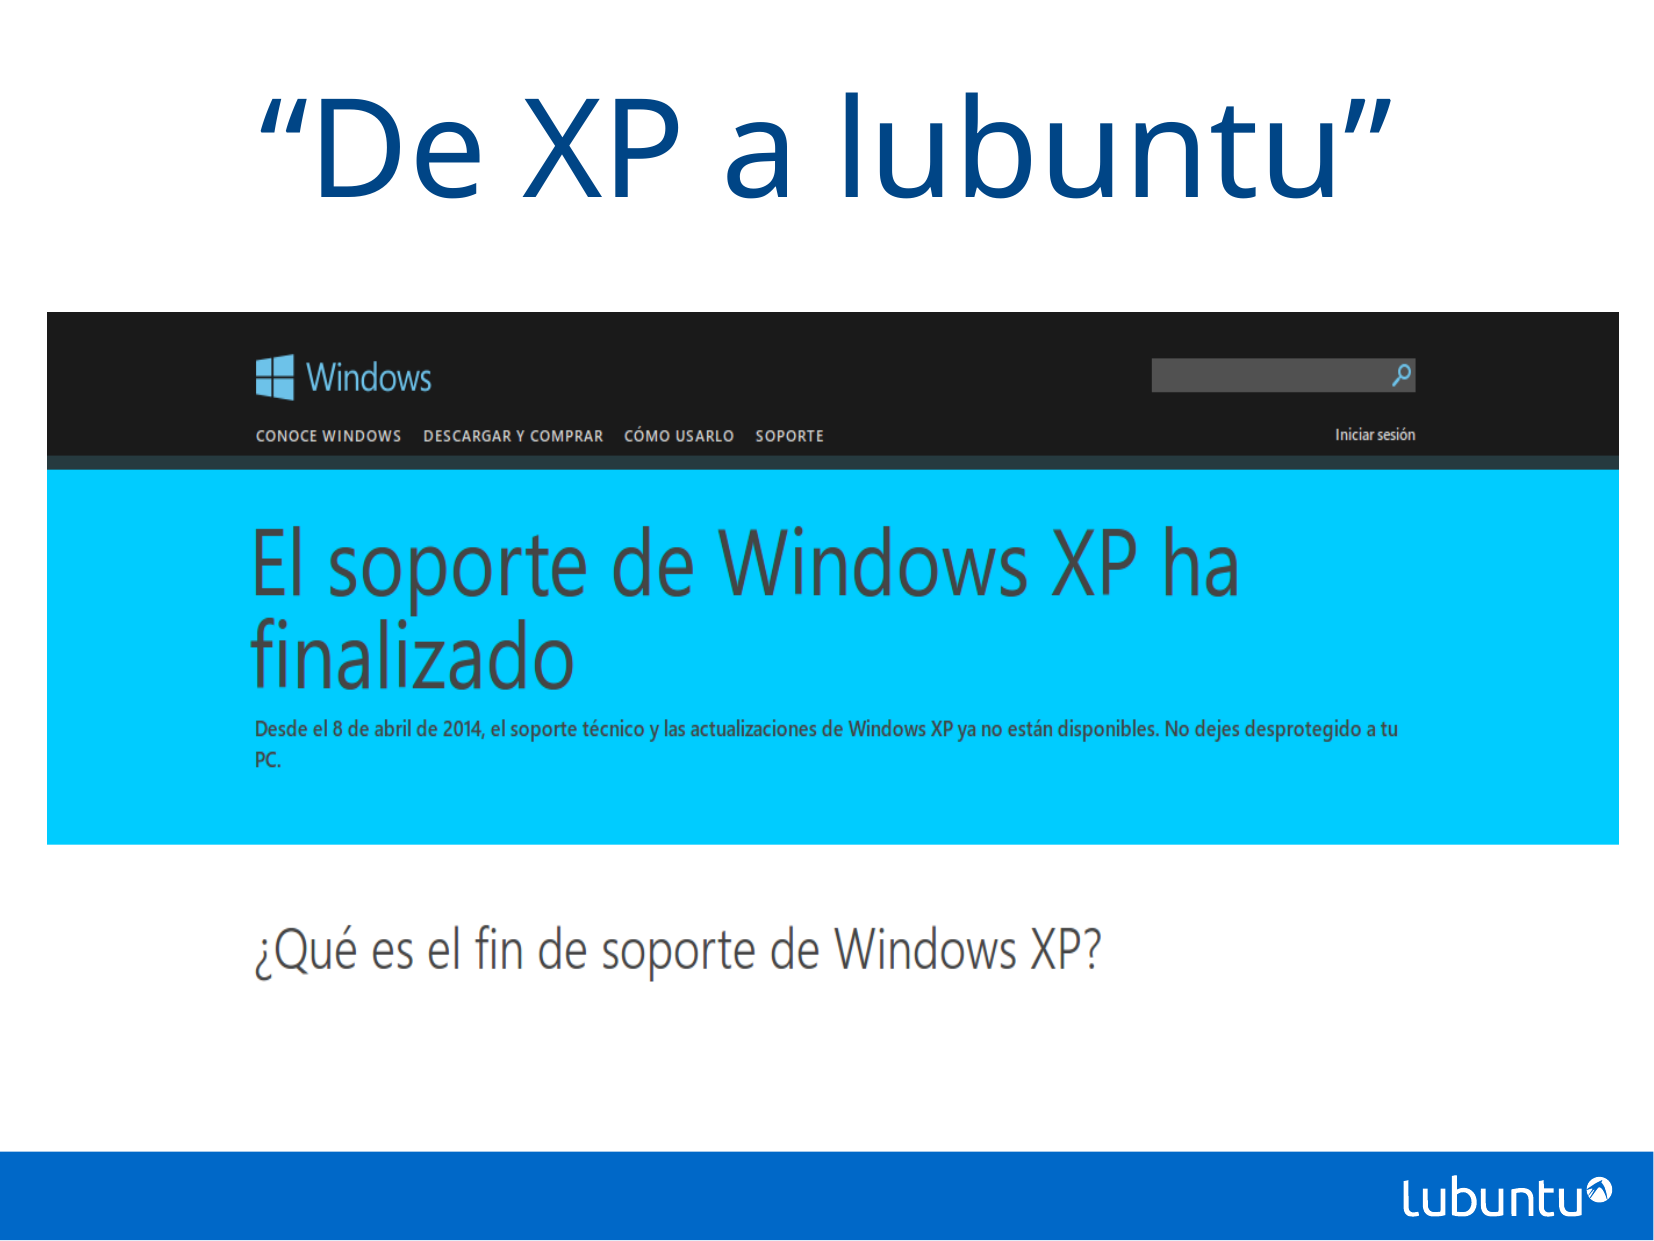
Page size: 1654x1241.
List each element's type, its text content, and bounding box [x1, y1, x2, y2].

picture [375, 720, 401, 736]
picture [1019, 726, 1025, 735]
picture [417, 720, 426, 736]
picture [601, 726, 607, 735]
picture [293, 527, 299, 595]
picture [1148, 726, 1154, 735]
picture [47, 312, 1619, 469]
picture [944, 721, 953, 735]
picture [1008, 726, 1016, 736]
picture [511, 726, 559, 741]
picture [932, 721, 941, 736]
picture [1287, 726, 1292, 736]
picture [1027, 723, 1031, 736]
picture [958, 726, 966, 741]
picture [795, 527, 802, 535]
picture [650, 726, 658, 741]
picture [664, 720, 685, 736]
picture [717, 720, 739, 736]
picture [1206, 548, 1236, 596]
picture [256, 721, 276, 736]
picture [1294, 726, 1303, 736]
picture [47, 845, 1619, 993]
picture [279, 641, 286, 687]
picture [279, 720, 306, 736]
picture [491, 726, 499, 736]
picture [1388, 726, 1397, 735]
picture [1233, 726, 1239, 736]
picture [568, 726, 576, 735]
picture [348, 720, 357, 735]
picture [380, 620, 387, 688]
picture [1166, 527, 1198, 595]
picture [1166, 721, 1188, 736]
picture [1052, 530, 1093, 595]
picture [362, 548, 401, 596]
picture [1257, 726, 1285, 741]
picture [1207, 726, 1215, 735]
picture [754, 726, 770, 736]
picture [1367, 726, 1375, 735]
picture [810, 726, 816, 735]
picture [1034, 726, 1052, 736]
picture [472, 721, 480, 736]
picture [795, 548, 801, 593]
picture [1133, 720, 1145, 736]
picture [822, 720, 842, 735]
picture [552, 548, 585, 596]
picture [489, 620, 525, 689]
picture [942, 549, 995, 595]
picture [449, 641, 480, 689]
picture [465, 722, 469, 735]
picture [526, 536, 548, 596]
picture [1195, 720, 1204, 735]
picture [453, 548, 491, 596]
picture [298, 641, 330, 688]
picture [1102, 530, 1136, 594]
picture [403, 720, 410, 735]
picture [251, 618, 274, 687]
picture [279, 620, 287, 628]
picture [501, 548, 521, 595]
picture [429, 726, 437, 736]
picture [333, 721, 342, 736]
picture [814, 548, 846, 595]
picture [710, 723, 714, 736]
picture [313, 720, 327, 736]
picture [718, 530, 787, 595]
picture [899, 548, 937, 596]
picture [256, 752, 275, 767]
picture [1381, 723, 1386, 736]
picture [330, 548, 356, 596]
picture [338, 641, 368, 689]
picture [691, 726, 707, 736]
picture [854, 527, 890, 596]
picture [613, 527, 649, 596]
picture [444, 721, 463, 736]
picture [968, 726, 976, 736]
picture [398, 620, 406, 628]
picture [1058, 720, 1067, 735]
picture [849, 721, 866, 736]
picture [742, 726, 752, 736]
picture [659, 548, 692, 596]
picture [789, 726, 807, 736]
picture [399, 641, 405, 687]
title “De XP a lubuntu” [82, 41, 1571, 265]
picture [255, 530, 284, 595]
picture [360, 726, 368, 735]
picture [982, 726, 1001, 736]
picture [1306, 723, 1310, 736]
picture [1245, 720, 1254, 735]
picture [1075, 720, 1130, 741]
picture [590, 726, 598, 735]
picture [1001, 548, 1026, 596]
picture [583, 723, 587, 735]
picture [1215, 726, 1230, 741]
picture [773, 726, 786, 736]
picture [872, 720, 925, 736]
picture [634, 726, 644, 736]
picture [412, 642, 444, 688]
picture [1340, 720, 1360, 736]
picture [534, 641, 572, 689]
picture [410, 547, 446, 616]
picture [1313, 726, 1332, 741]
picture [610, 726, 632, 736]
